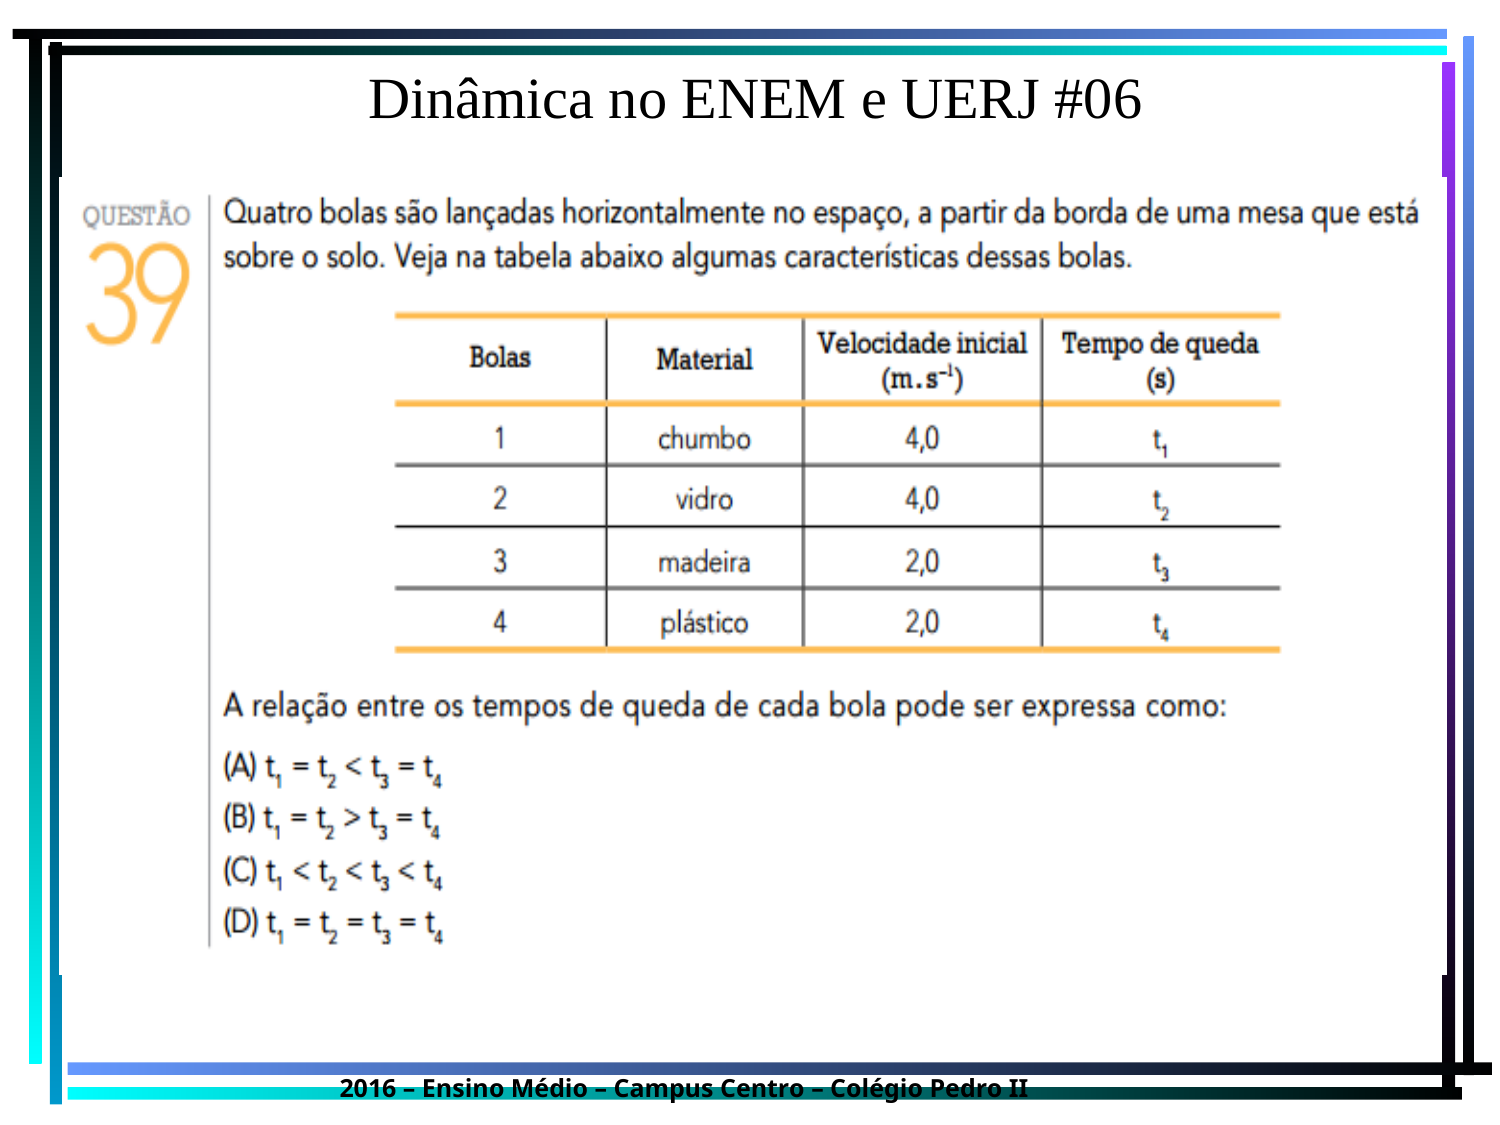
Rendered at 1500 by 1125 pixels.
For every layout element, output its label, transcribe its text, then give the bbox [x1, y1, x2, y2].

text_box 2016 – Ensino Médio – Campus Centro – Colégio Pedro II [324, 1062, 1045, 1113]
picture [0, 0, 1500, 1125]
title Dinâmica no ENEM e UERJ #06 [118, 59, 1394, 148]
